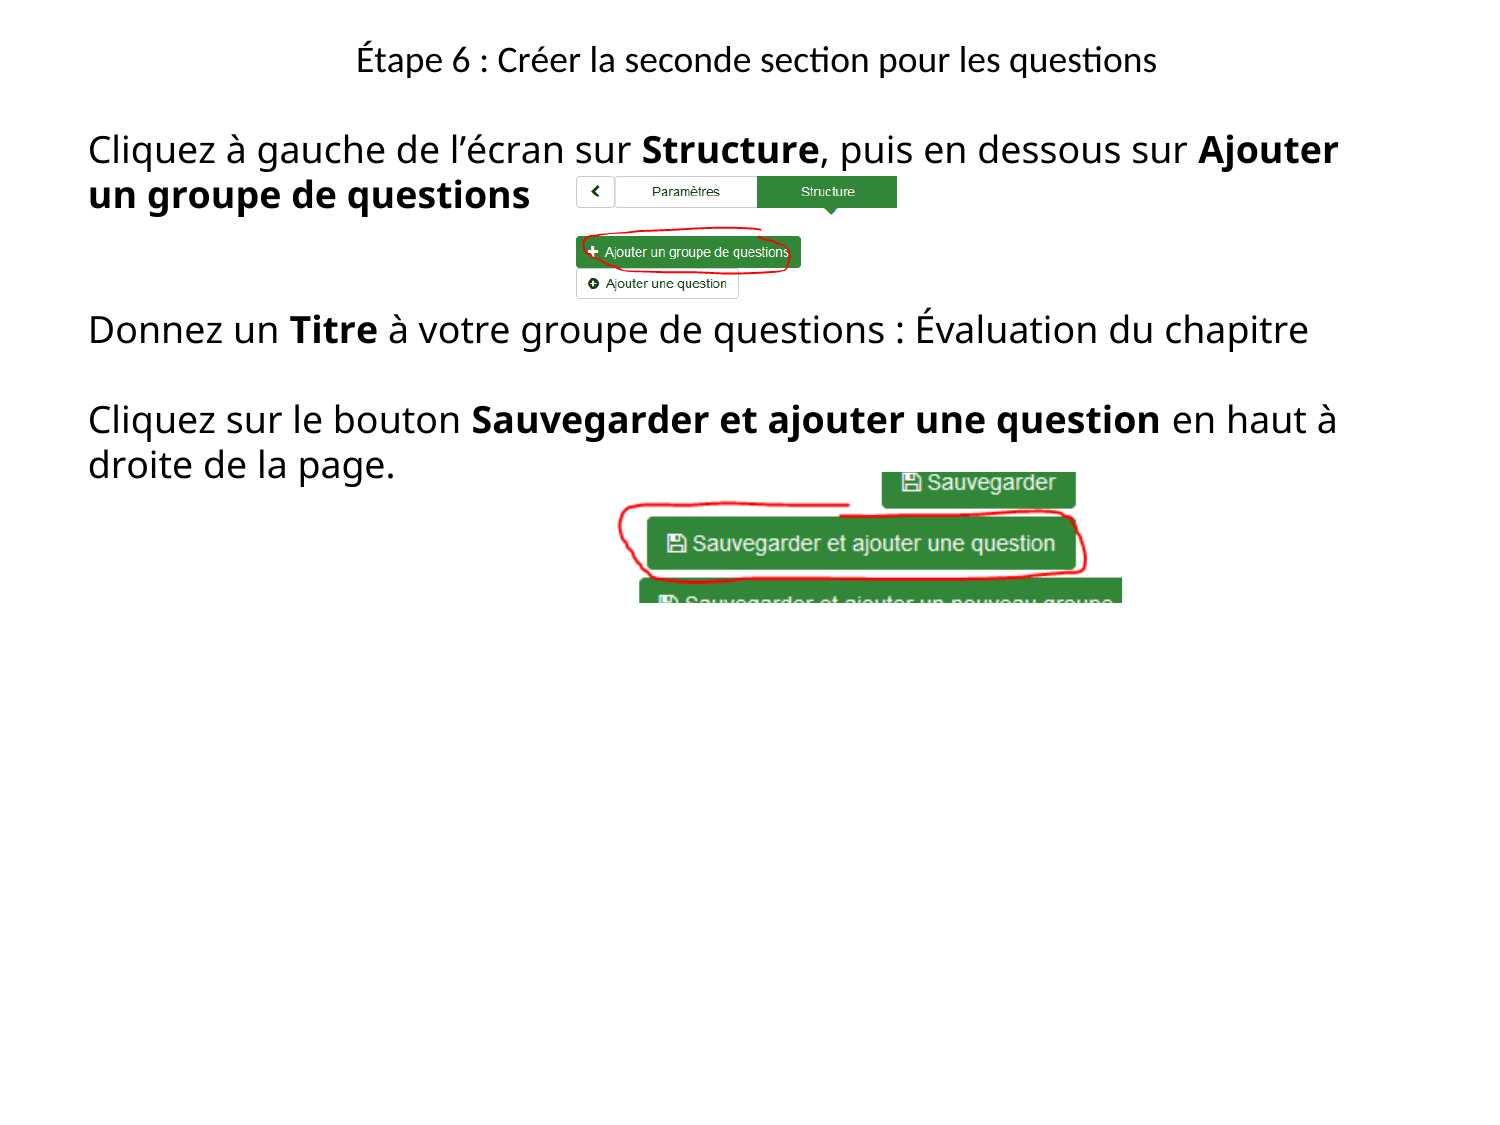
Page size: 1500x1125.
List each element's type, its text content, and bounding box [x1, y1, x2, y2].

text_box Cliquez à gauche de l’écran sur Structure, puis en dessous sur Ajouter un groupe de questions Donnez un Titre à votre groupe de questions : Évaluation du chapitre Cliquez sur le bouton Sauvegarder et ajouter une question en haut à droite de la page. [73, 118, 1385, 585]
text_box Étape 6 : Créer la seconde section pour les questions [42, 27, 1472, 88]
picture [566, 171, 897, 308]
picture [616, 472, 1123, 603]
